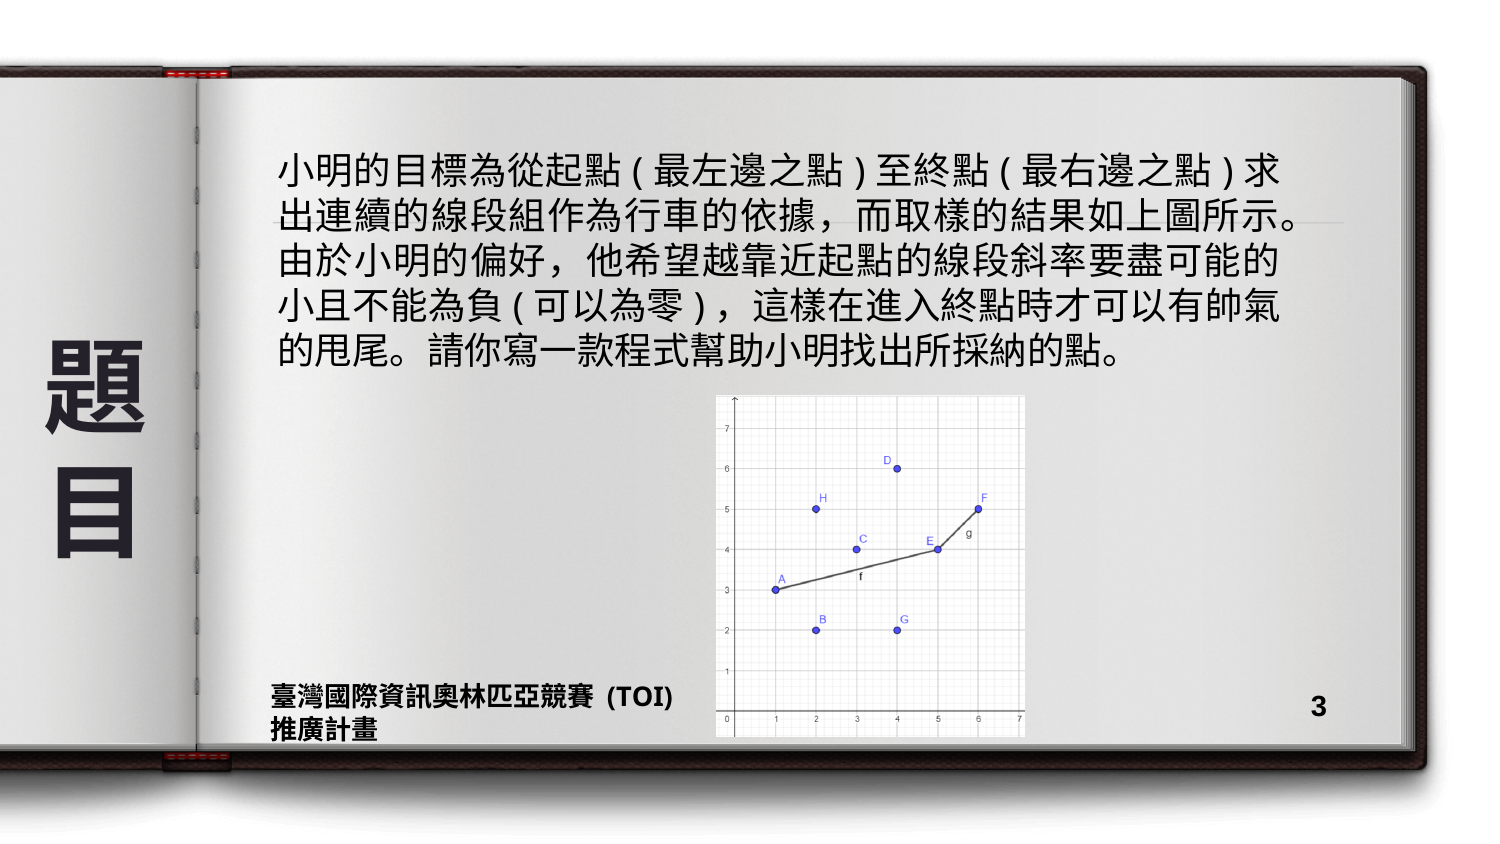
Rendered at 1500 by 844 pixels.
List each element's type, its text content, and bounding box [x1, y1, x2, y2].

text_box 小明的目標為從起點(最左邊之點)至終點(最右邊之點)求出連續的線段組作為行車的依據，而取樣的結果如上圖所示。由於小明的偏好，他希望越靠近起點的線段斜率要盡可能的小且不能為負(可以為零)，這樣在進入終點時才可以有帥氣的甩尾。請你寫一款程式幫助小明找出所採納的點。 [262, 140, 1296, 579]
text_box ‹#› [1295, 672, 1386, 737]
picture [716, 395, 1025, 737]
text_box 題 目 [28, 306, 210, 552]
